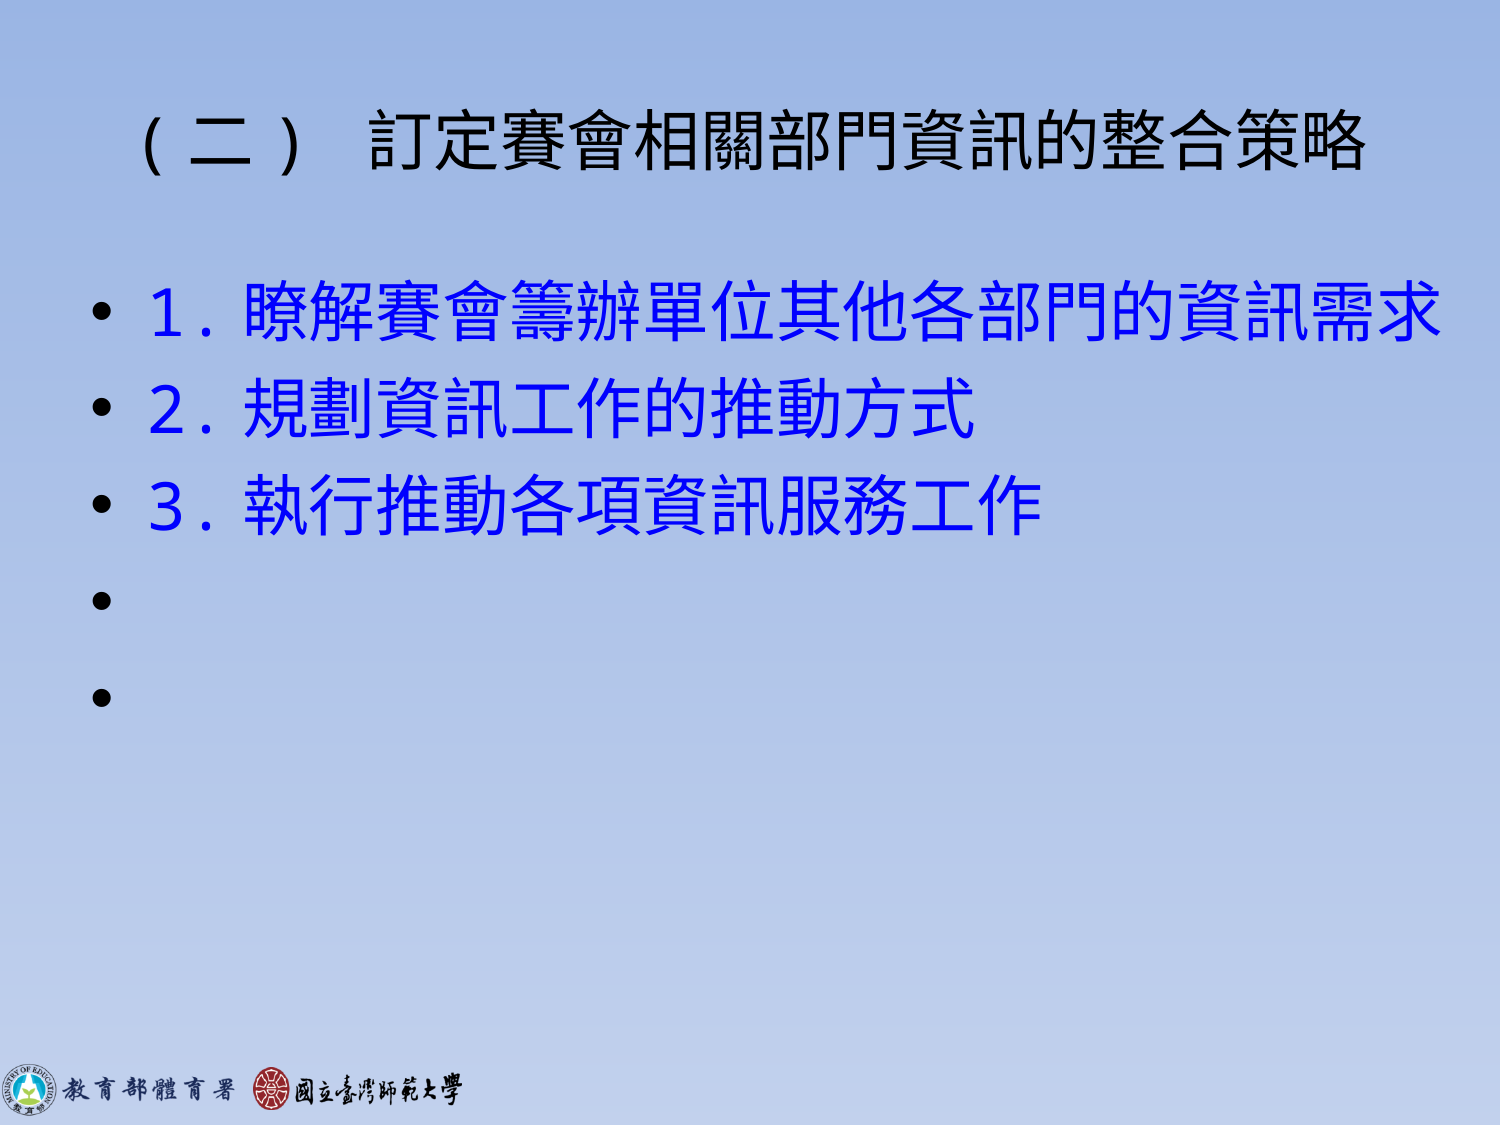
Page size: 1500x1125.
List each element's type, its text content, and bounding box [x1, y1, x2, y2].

list 1.瞭解賽會籌辦單位其他各部門的資訊需求 2.規劃資訊工作的推動方式 3.執行推動各項資訊服務工作 [75, 262, 1477, 1005]
title (二) 訂定賽會相關部門資訊的整合策略 [75, 45, 1426, 233]
